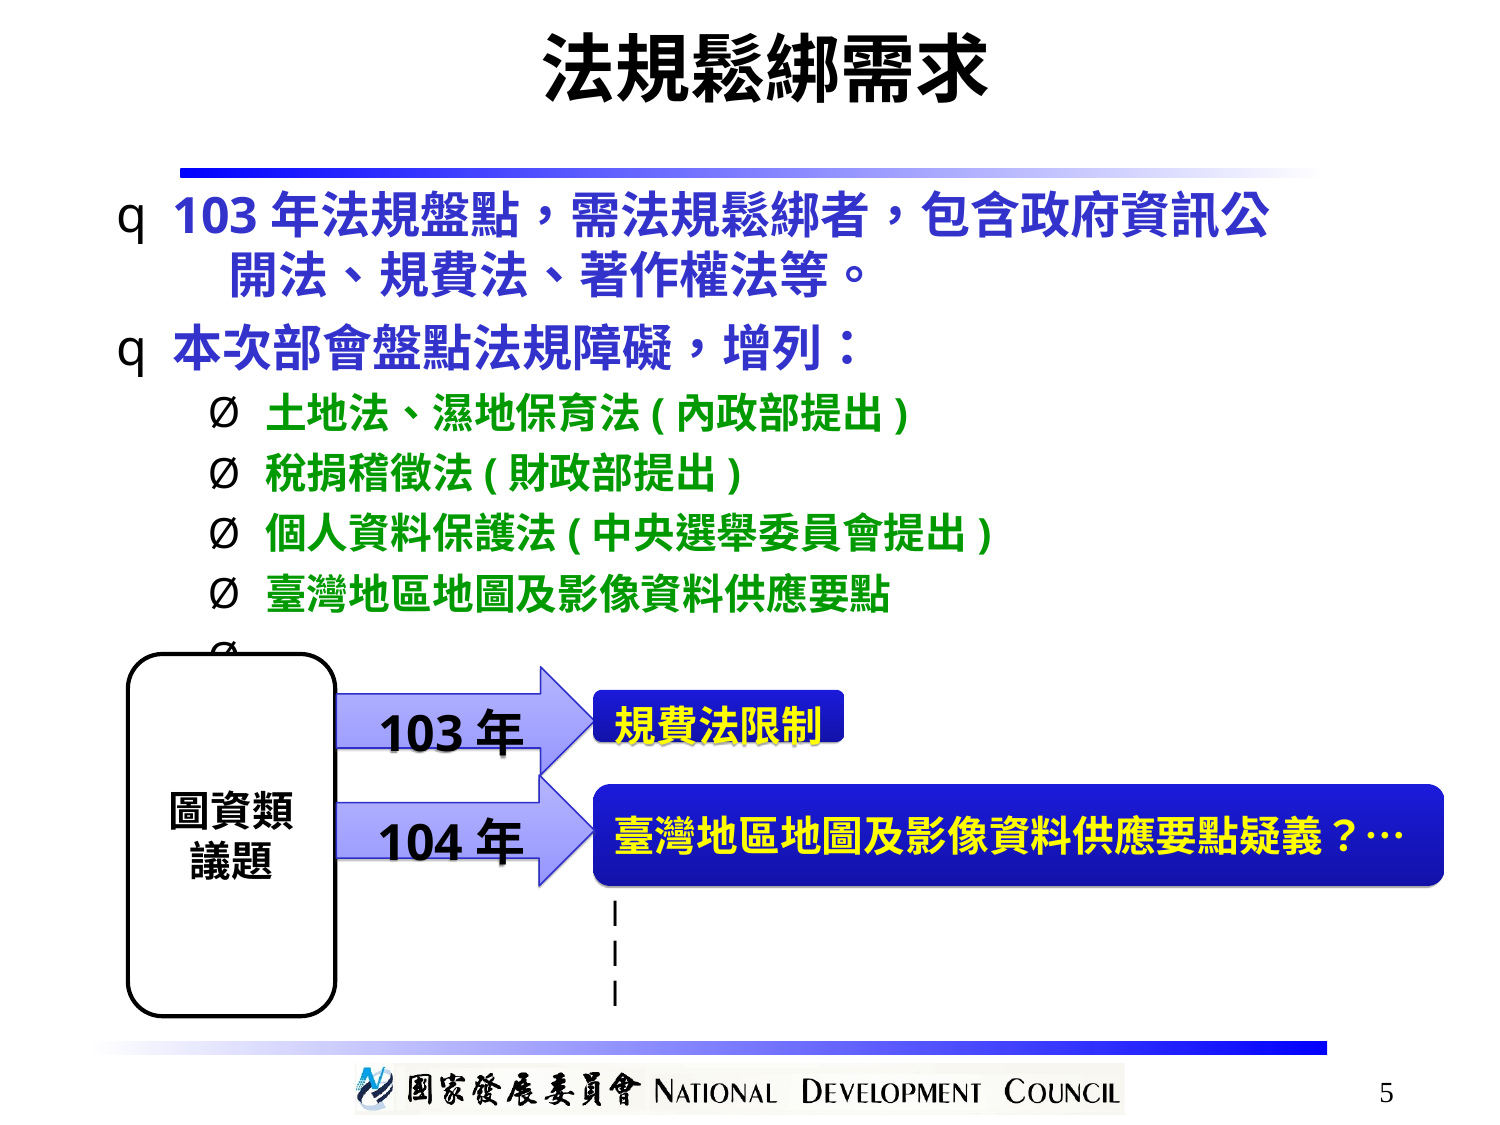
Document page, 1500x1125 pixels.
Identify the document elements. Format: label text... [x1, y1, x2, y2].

text_box 104年 [415, 830, 425, 854]
text_box 5 [1364, 1070, 1490, 1106]
text_box 規費法限制 [762, 727, 772, 742]
text_box 規費法限制 [593, 689, 845, 742]
text_box 103年 [415, 721, 425, 745]
text_box 圖資類議題 [127, 653, 336, 1017]
text_box 104年 [336, 774, 595, 886]
text_box 104年 [442, 834, 450, 847]
text_box 103年 [336, 666, 593, 775]
text_box 103年法規盤點，需法規鬆綁者，包含政府資訊公開法、規費法、著作權法等。 本次部會盤點法規障礙，增列： 土地法、濕地保育法(內政部提出) 稅捐稽徵法(財政部提出) 個人資料保護法(中央選舉委員會提出) 臺灣地區地圖及影像資料供應要點 [101, 176, 1307, 364]
text_box 臺灣地區地圖及影像資料供應要點疑義？… [593, 784, 1445, 886]
text_box [595, 885, 684, 1023]
text_box 法規鬆綁需求 [127, 13, 1403, 159]
